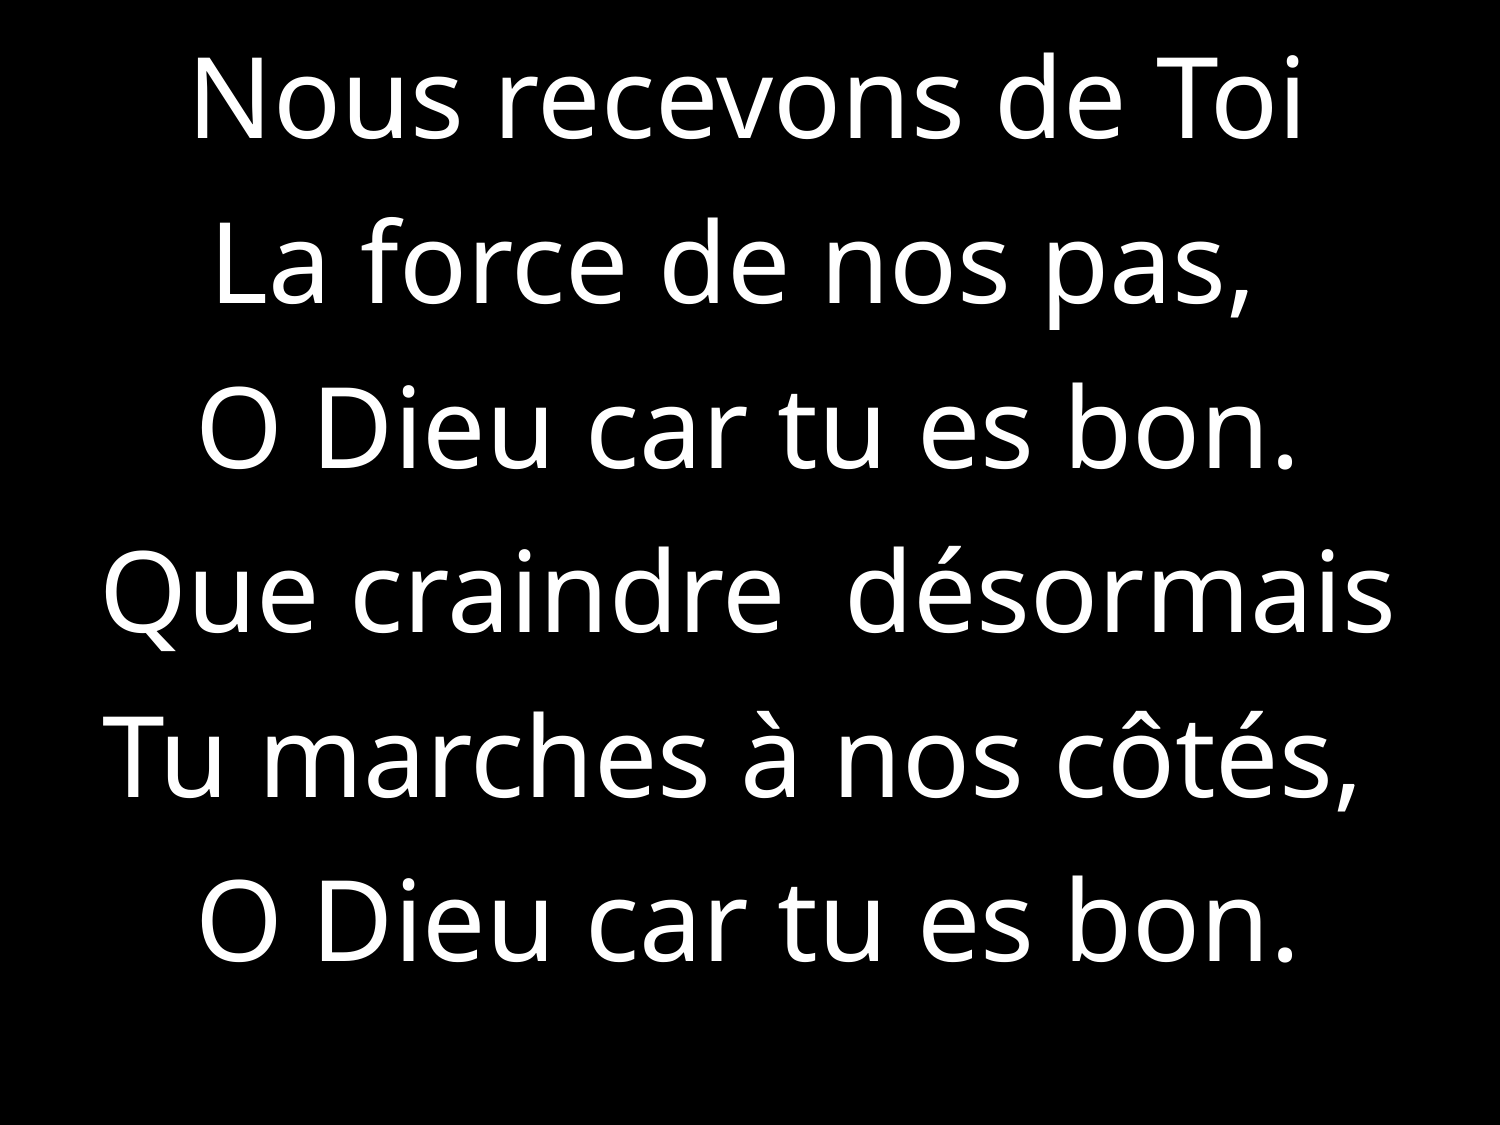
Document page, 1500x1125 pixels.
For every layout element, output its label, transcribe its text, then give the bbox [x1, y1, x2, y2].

list Nous recevons de Toi La force de nos pas, O Dieu car tu es bon. Que craindre désormais Tu marches à nos côtés, O Dieu car tu es bon. [0, 19, 1499, 1125]
